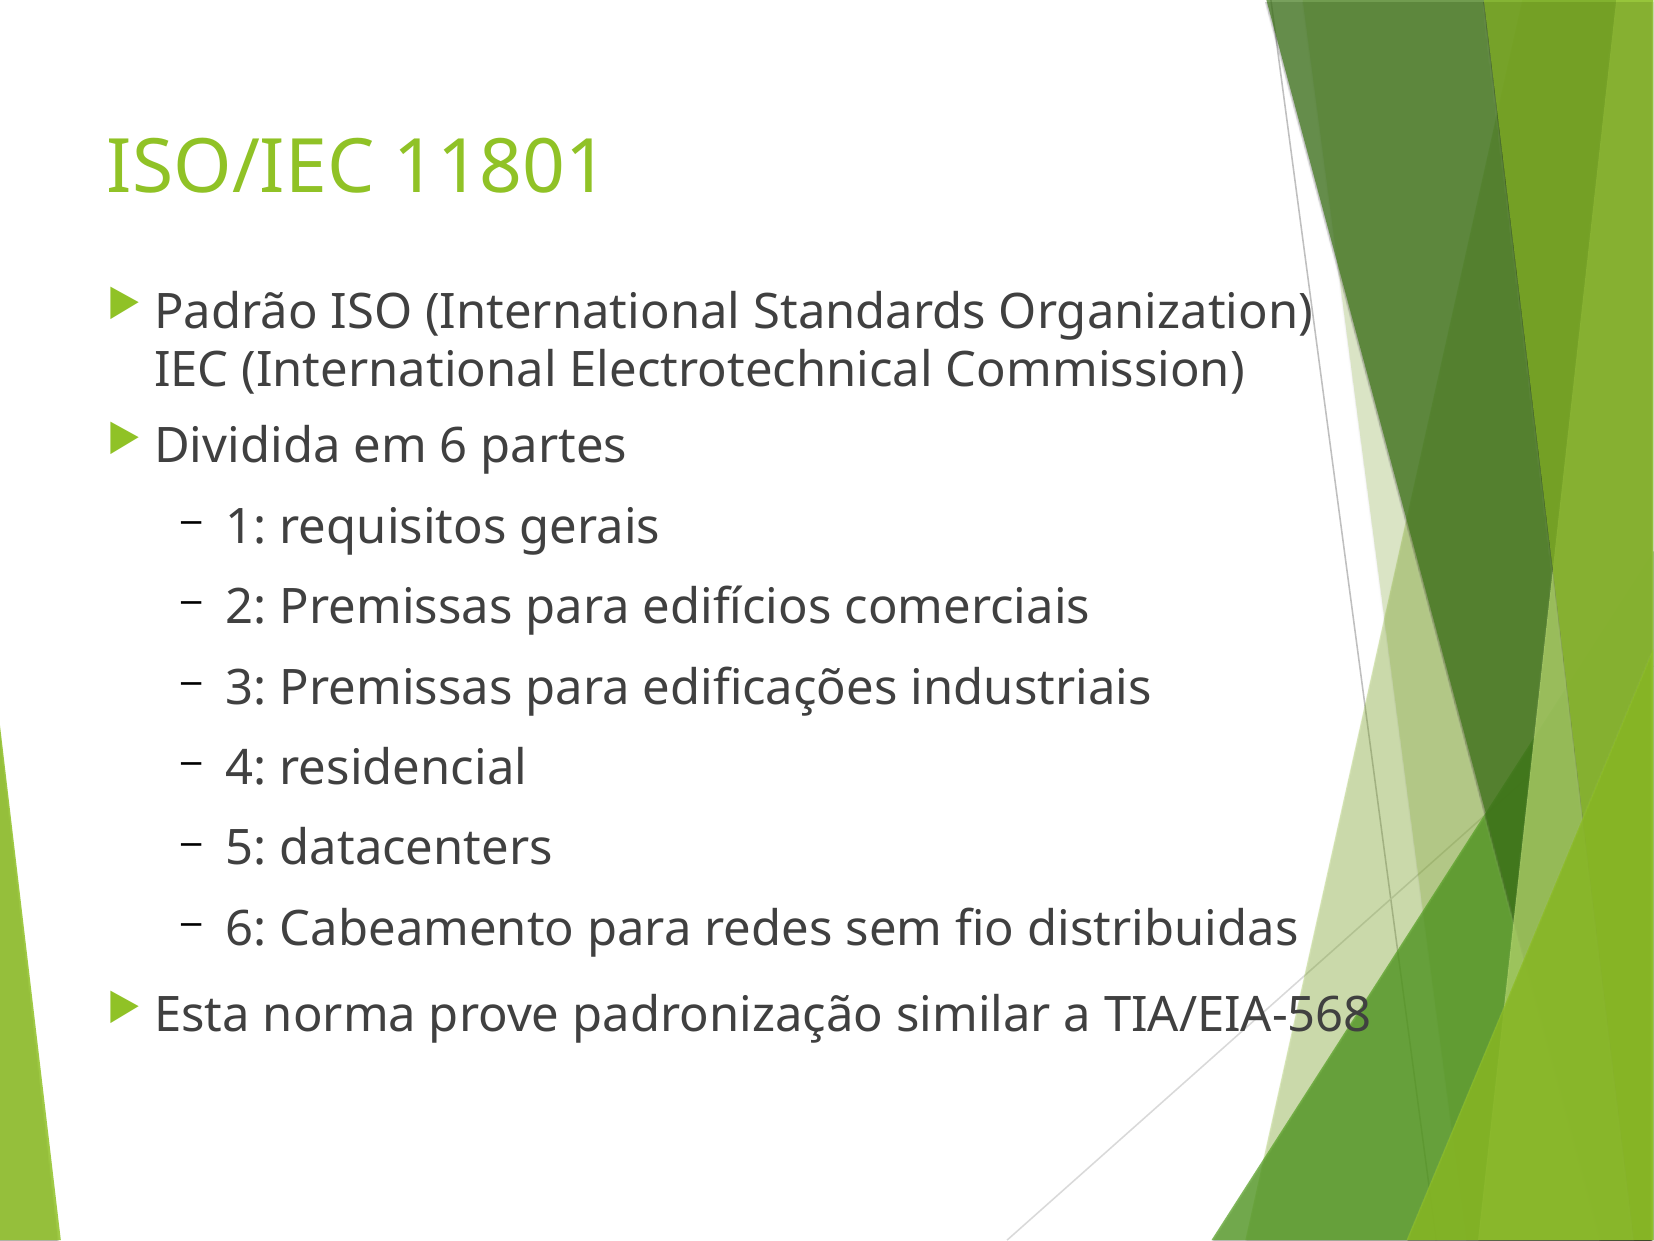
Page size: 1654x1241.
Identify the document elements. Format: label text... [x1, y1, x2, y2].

list Padrão ISO (International Standards Organization) IEC (International Electrotechnical Commission) Dividida em 6 partes 1: requisitos gerais 2: Premissas para edifícios comerciais 3: Premissas para edificações industriais 4: residencial 5: datacenters 6: Cabeamento para redes sem fio distribuidas Esta norma prove padronização similar a TIA/EIA-568 [91, 271, 1406, 1093]
title ISO/IEC 11801 [91, 110, 1258, 271]
